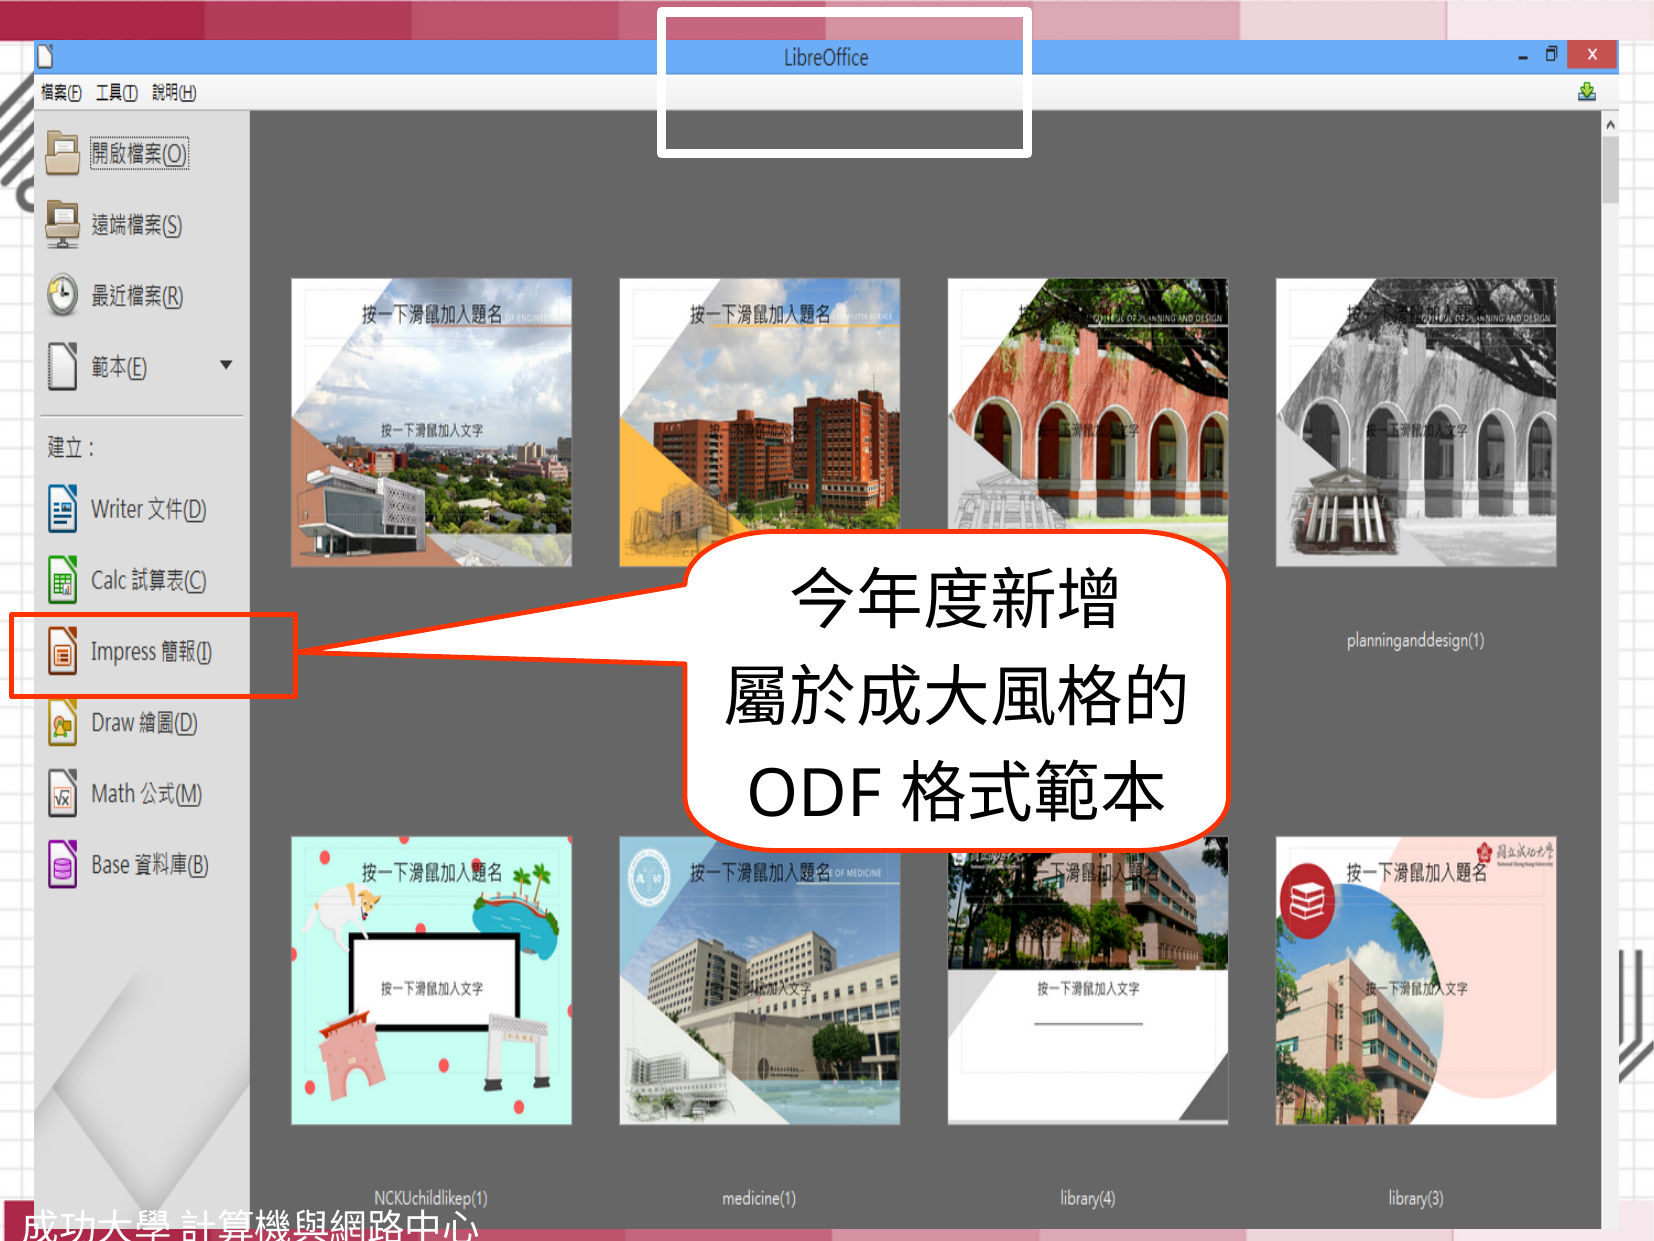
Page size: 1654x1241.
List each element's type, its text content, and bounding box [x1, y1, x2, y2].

text_box 今年度新增 屬於成大風格的 ODF格式範本 [296, 531, 1229, 851]
text_box 成功大學 計算機與網路中心 [6, 1190, 497, 1241]
picture [0, 0, 1654, 1241]
